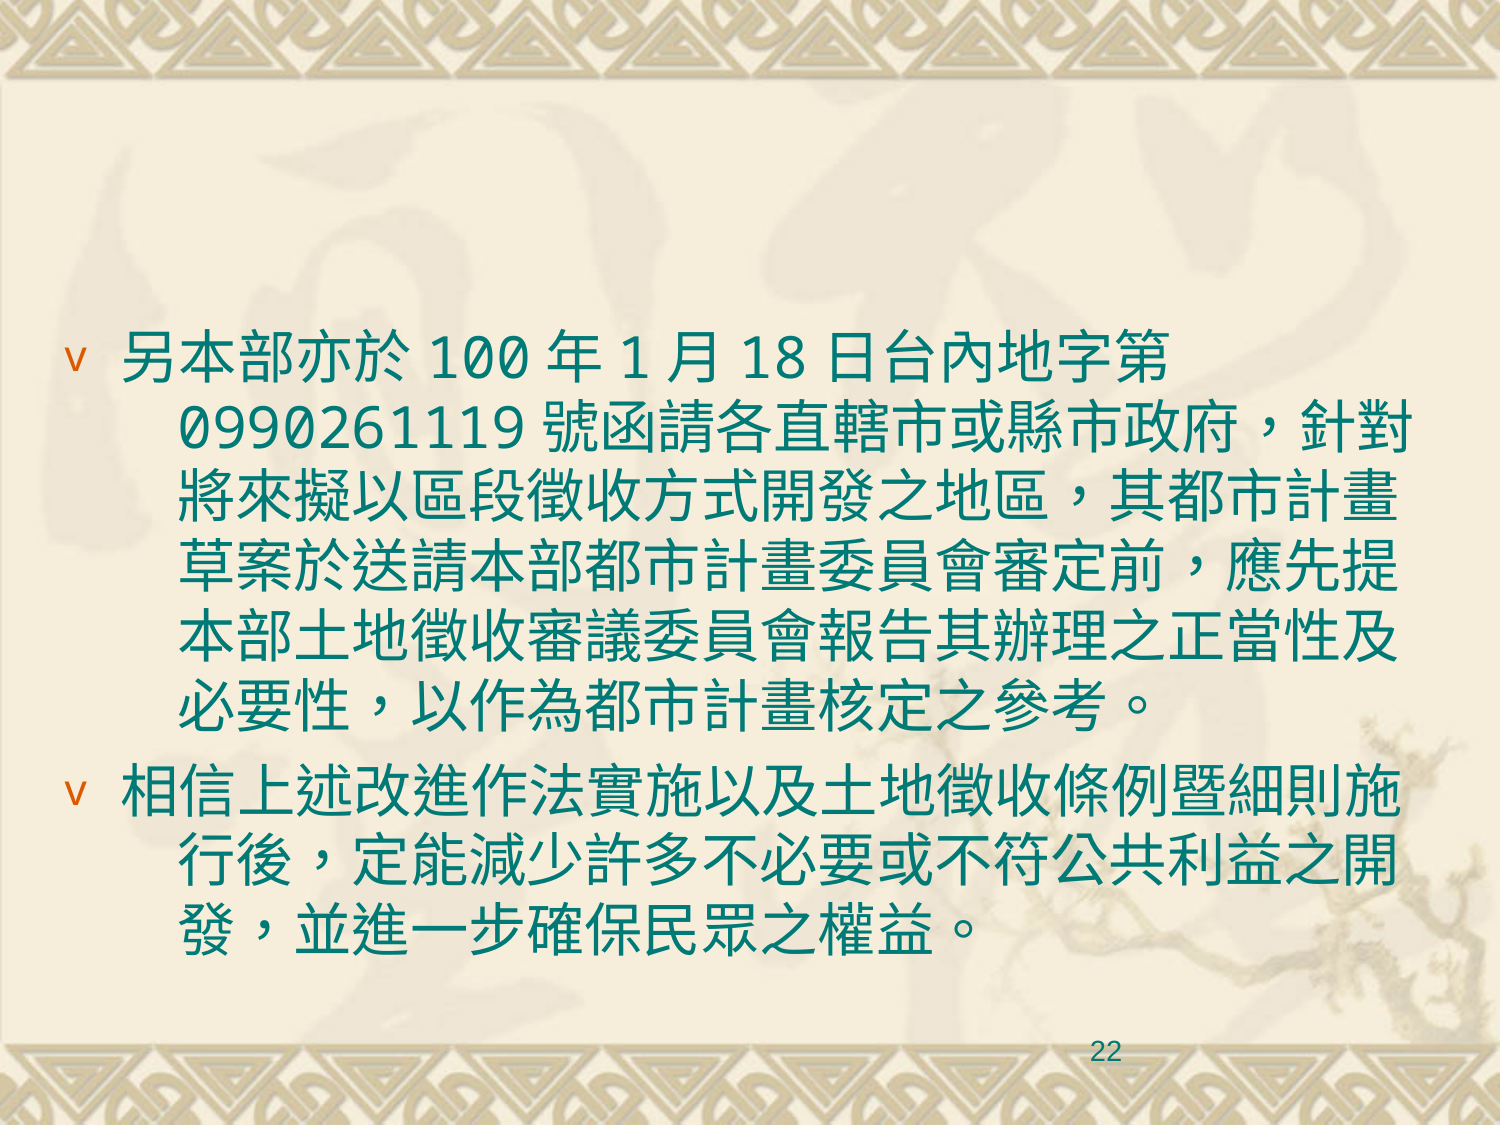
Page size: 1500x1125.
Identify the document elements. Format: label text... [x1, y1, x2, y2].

list 另本部亦於100年1月18日台內地字第0990261119號函請各直轄市或縣市政府，針對將來擬以區段徵收方式開發之地區，其都市計畫草案於送請本部都市計畫委員會審定前，應先提本部土地徵收審議委員會報告其辦理之正當性及必要性，以作為都市計畫核定之參考。 相信上述改進作法實施以及土地徵收條例暨細則施行後，定能減少許多不必要或不符公共利益之開發，並進一步確保民眾之權益。 [49, 312, 1451, 1001]
text_box [1074, 1024, 1451, 1103]
